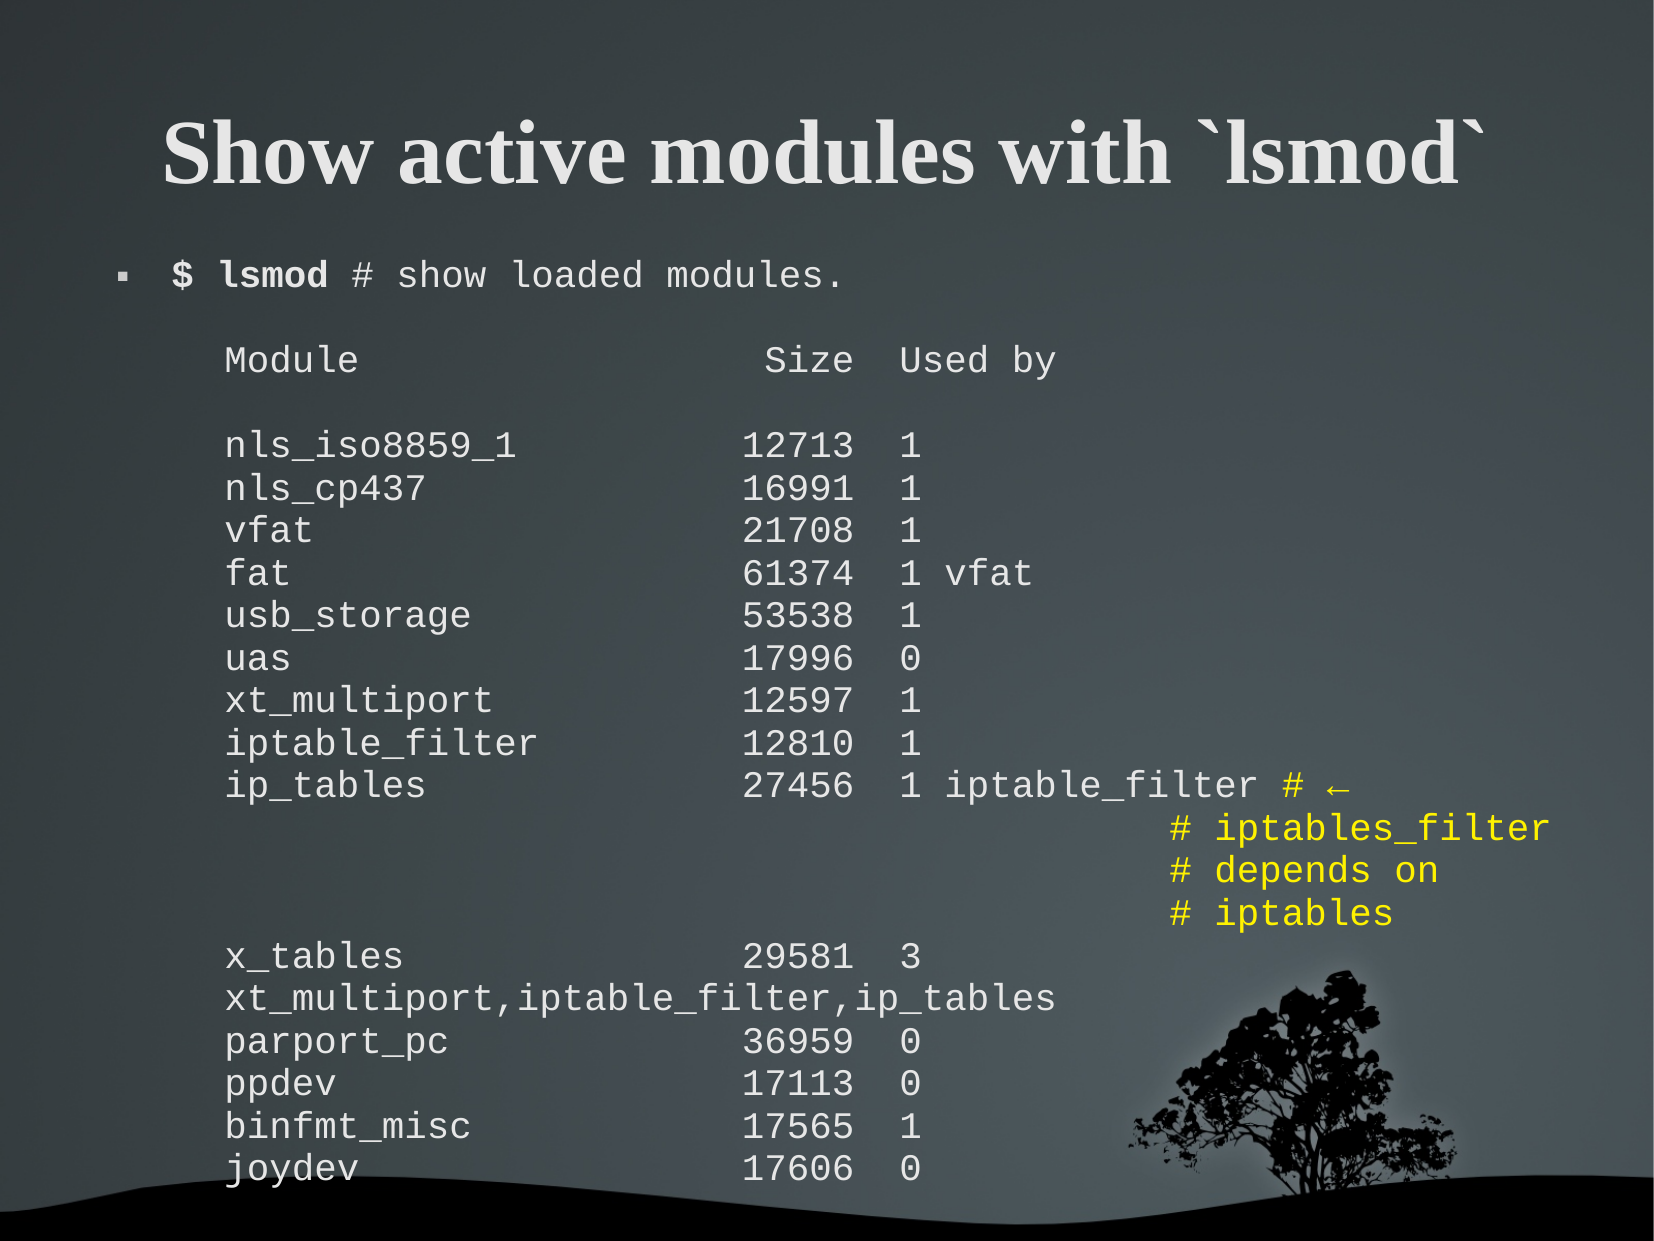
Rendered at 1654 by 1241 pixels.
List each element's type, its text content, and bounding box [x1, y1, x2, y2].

picture [0, 0, 1654, 1241]
list $ lsmod # show loaded modules. Module Size Used by nls_iso8859_1 12713 1 nls_cp437 16991 1 vfat 21708 1 fat 61374 1 vfat usb_storage 53538 1 uas 17996 0 xt_multiport 12597 1 iptable_filter 12810 1 ip_tables 27456 1 iptable_filter # ← # iptables_filter # depends on # iptables x_tables 29581 3 xt_multiport,iptable_filter,ip_tables parport_pc 36959 0 ppdev 17113 0 binfmt_misc 17565 1 joydev 17606 0 [82, 256, 1571, 1241]
title Show active modules with `lsmod` [82, 49, 1571, 256]
